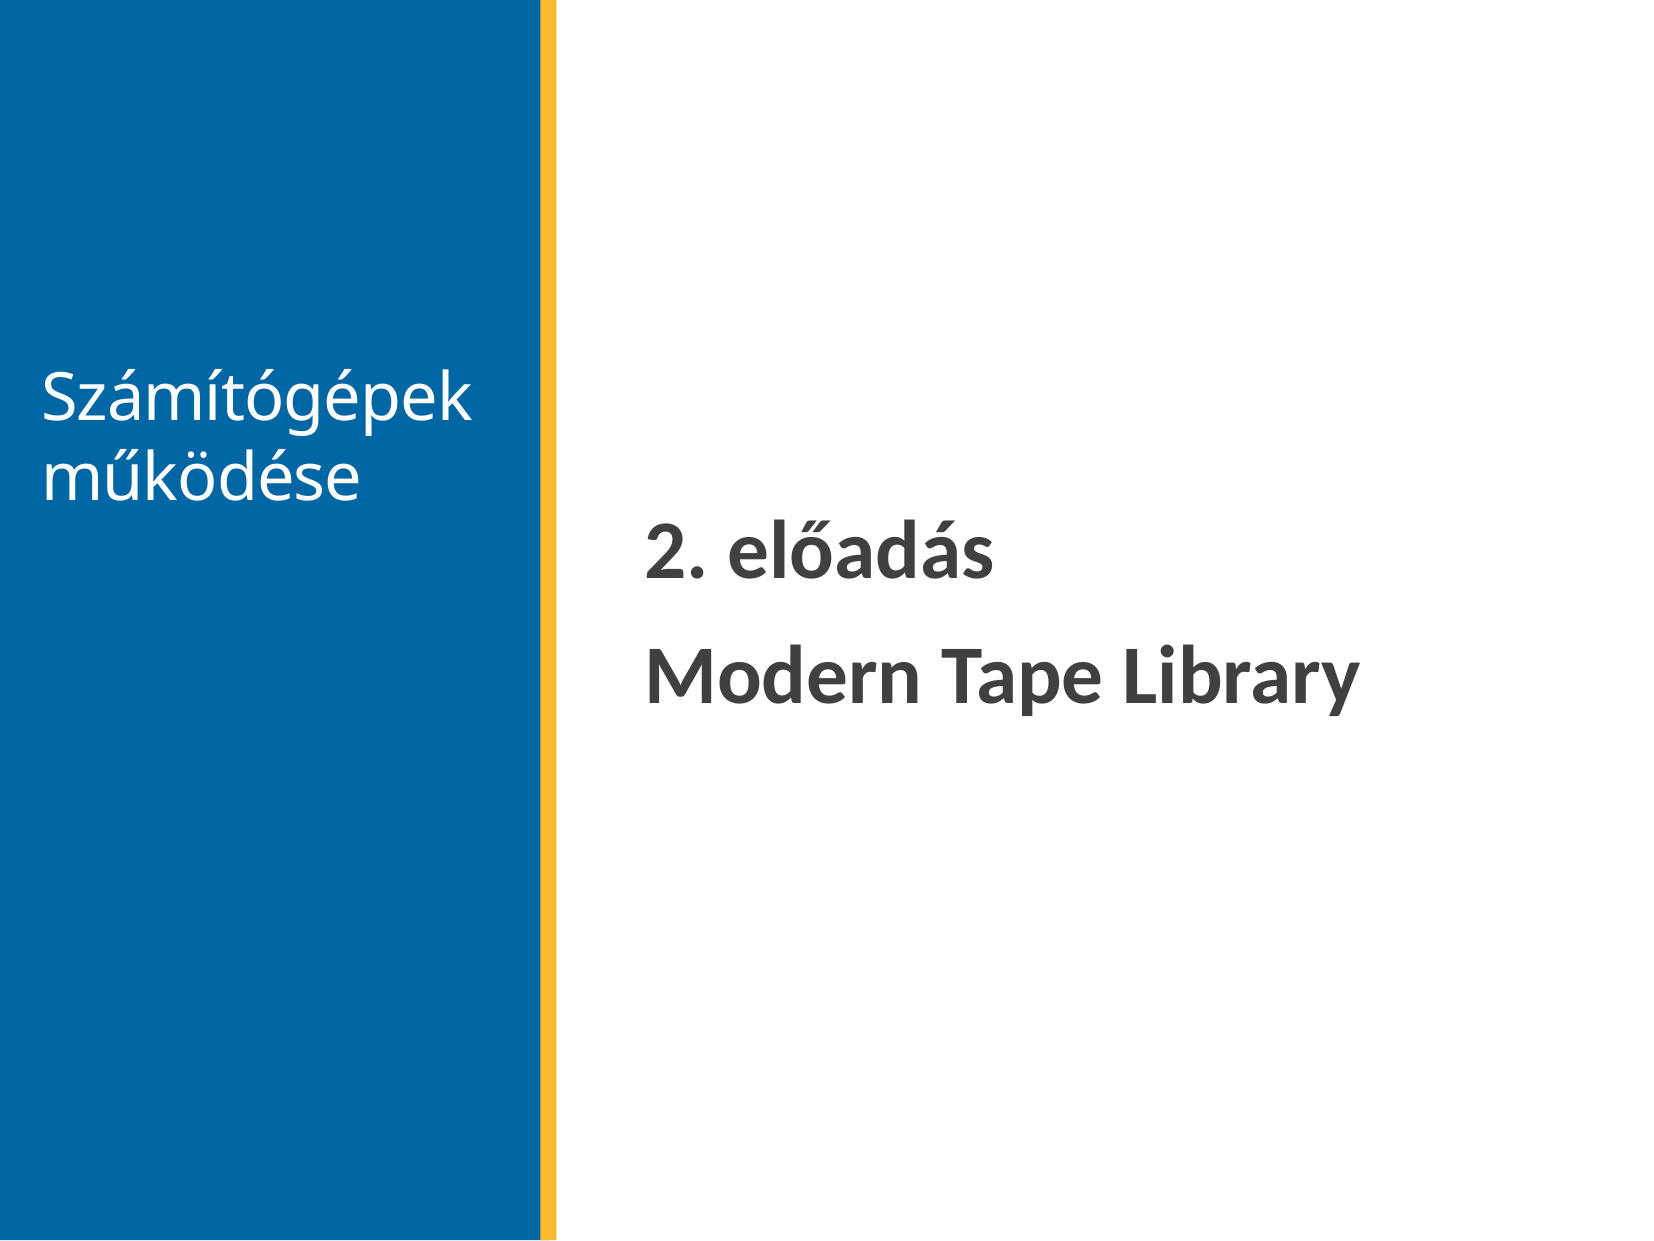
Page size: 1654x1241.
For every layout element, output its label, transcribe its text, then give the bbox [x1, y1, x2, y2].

list 2. előadás Modern Tape Library [625, 132, 1532, 1084]
title Számítógépek működése [25, 107, 497, 521]
